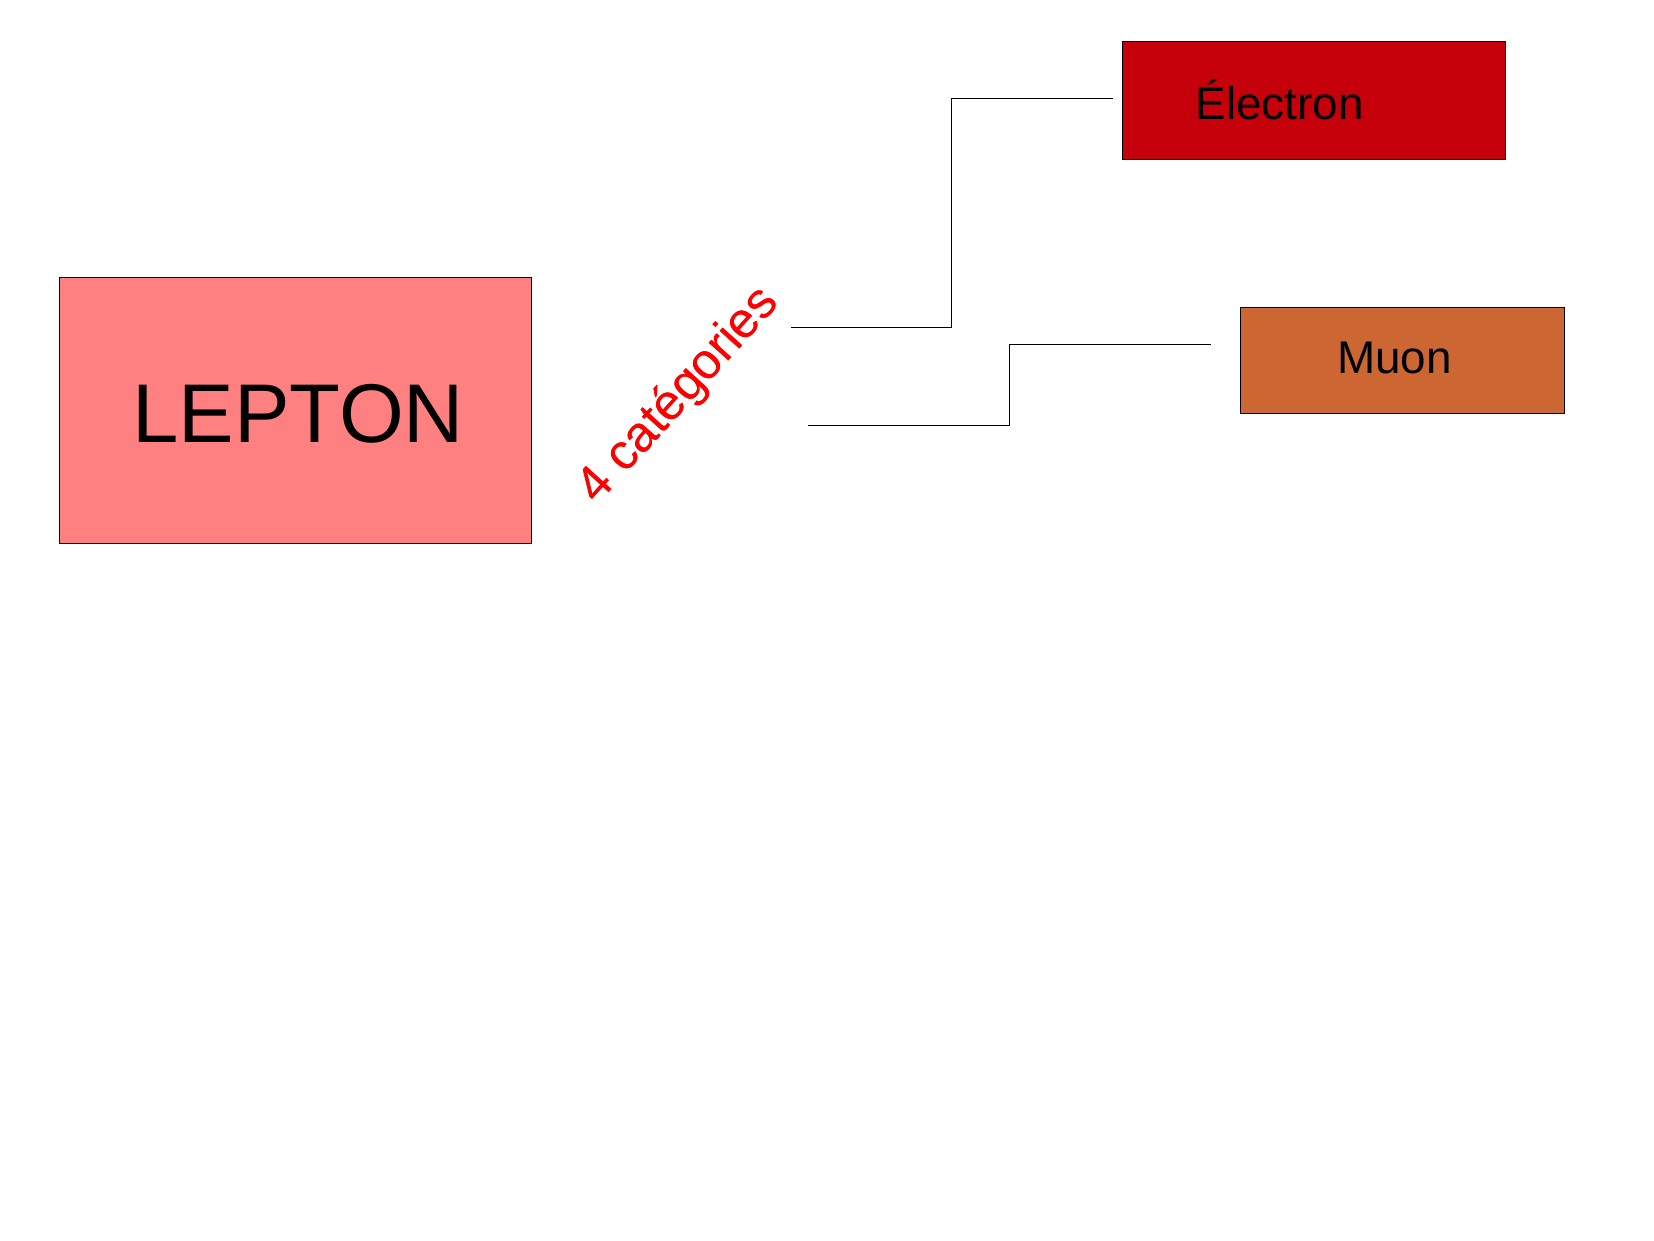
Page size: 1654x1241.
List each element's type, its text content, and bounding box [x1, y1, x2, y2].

text_box LEPTON [118, 360, 562, 514]
text_box Électron [1181, 70, 1447, 137]
text_box [1240, 307, 1565, 414]
text_box 4 catégories [548, 240, 819, 529]
text_box [59, 277, 532, 544]
text_box Muon [1322, 324, 1560, 391]
text_box [1122, 41, 1506, 160]
